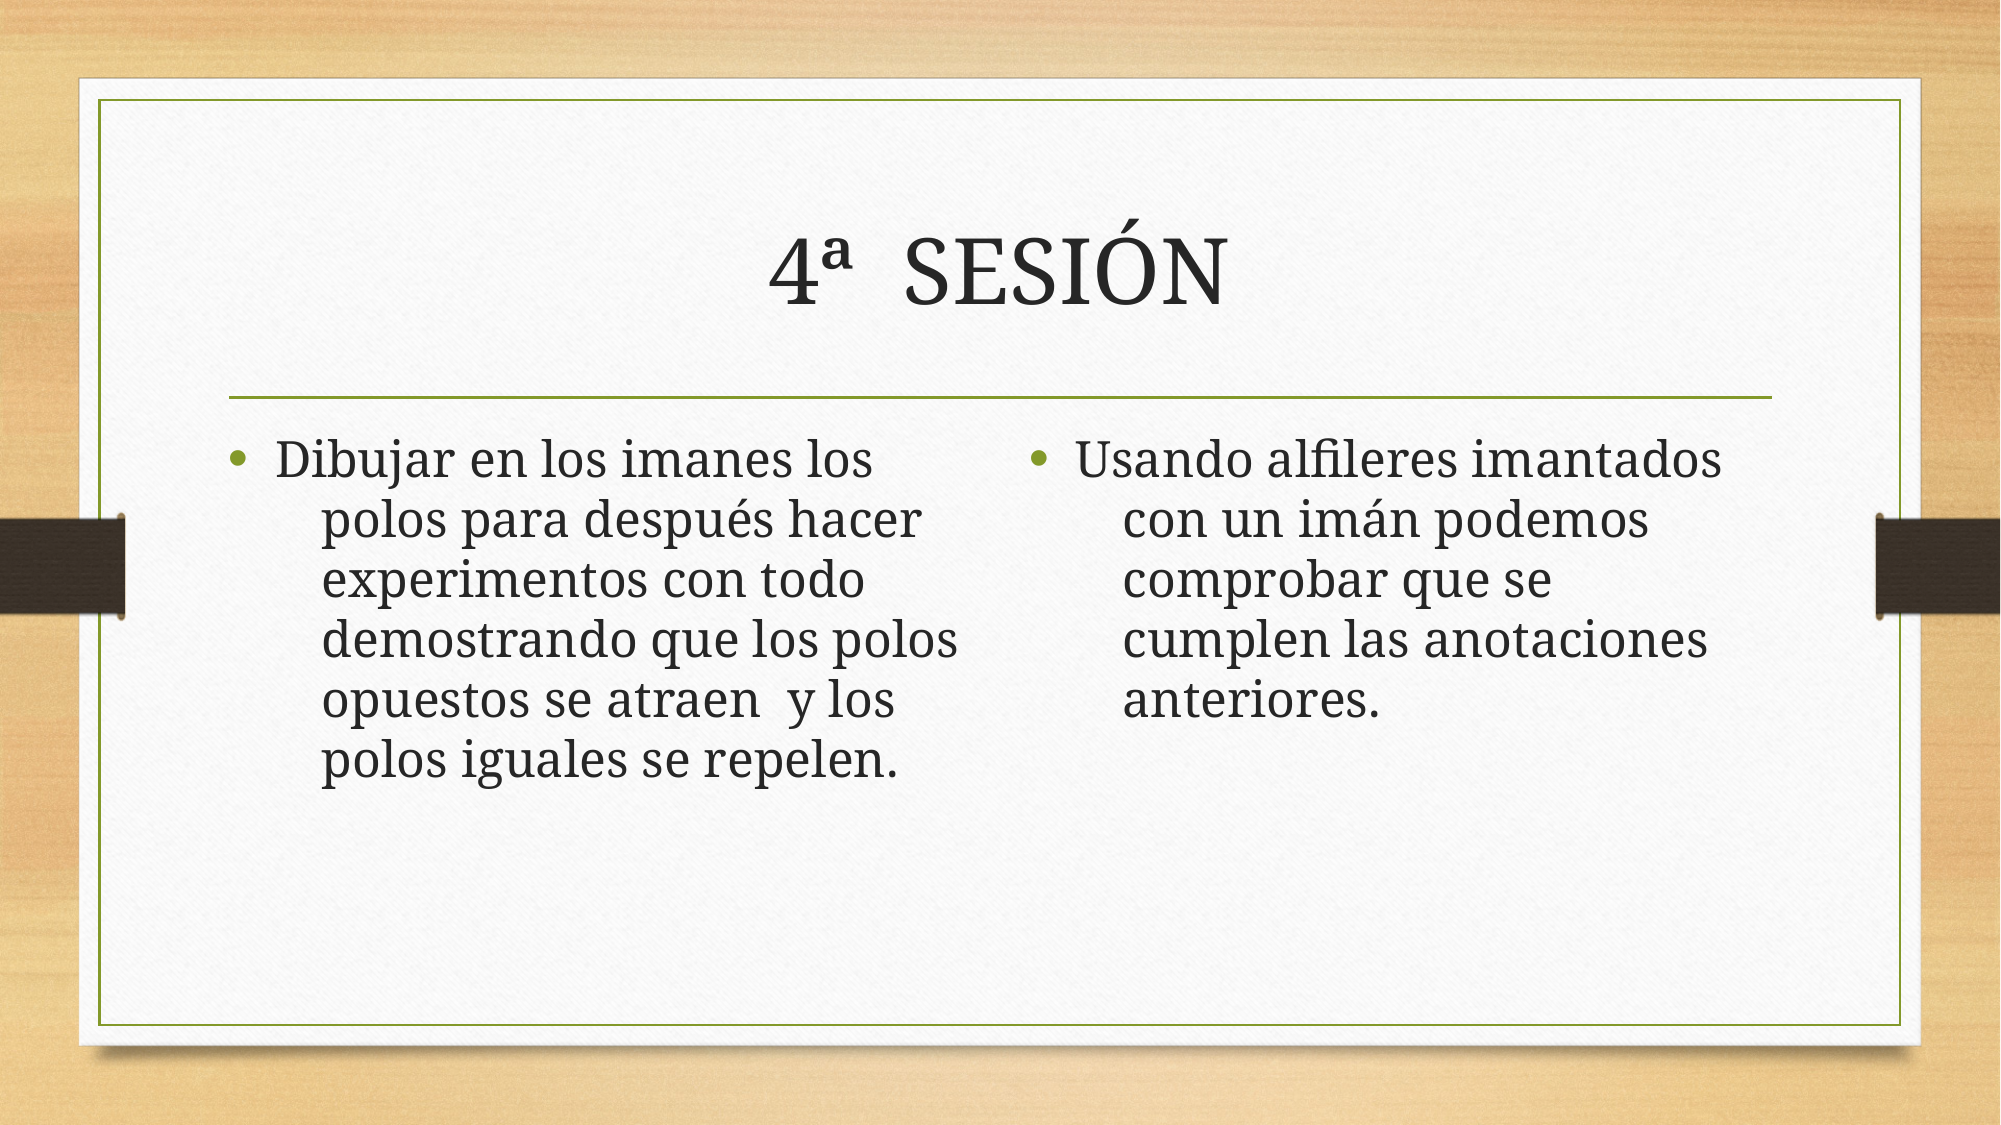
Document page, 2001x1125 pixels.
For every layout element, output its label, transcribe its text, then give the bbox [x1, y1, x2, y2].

list Dibujar en los imanes los polos para después hacer experimentos con todo demostrando que los polos opuestos se atraen y los polos iguales se repelen. [213, 420, 987, 964]
list Usando alfileres imantados con un imán podemos comprobar que se cumplen las anotaciones anteriores. [1013, 420, 1788, 964]
title 4ª SESIÓN [212, 161, 1788, 376]
